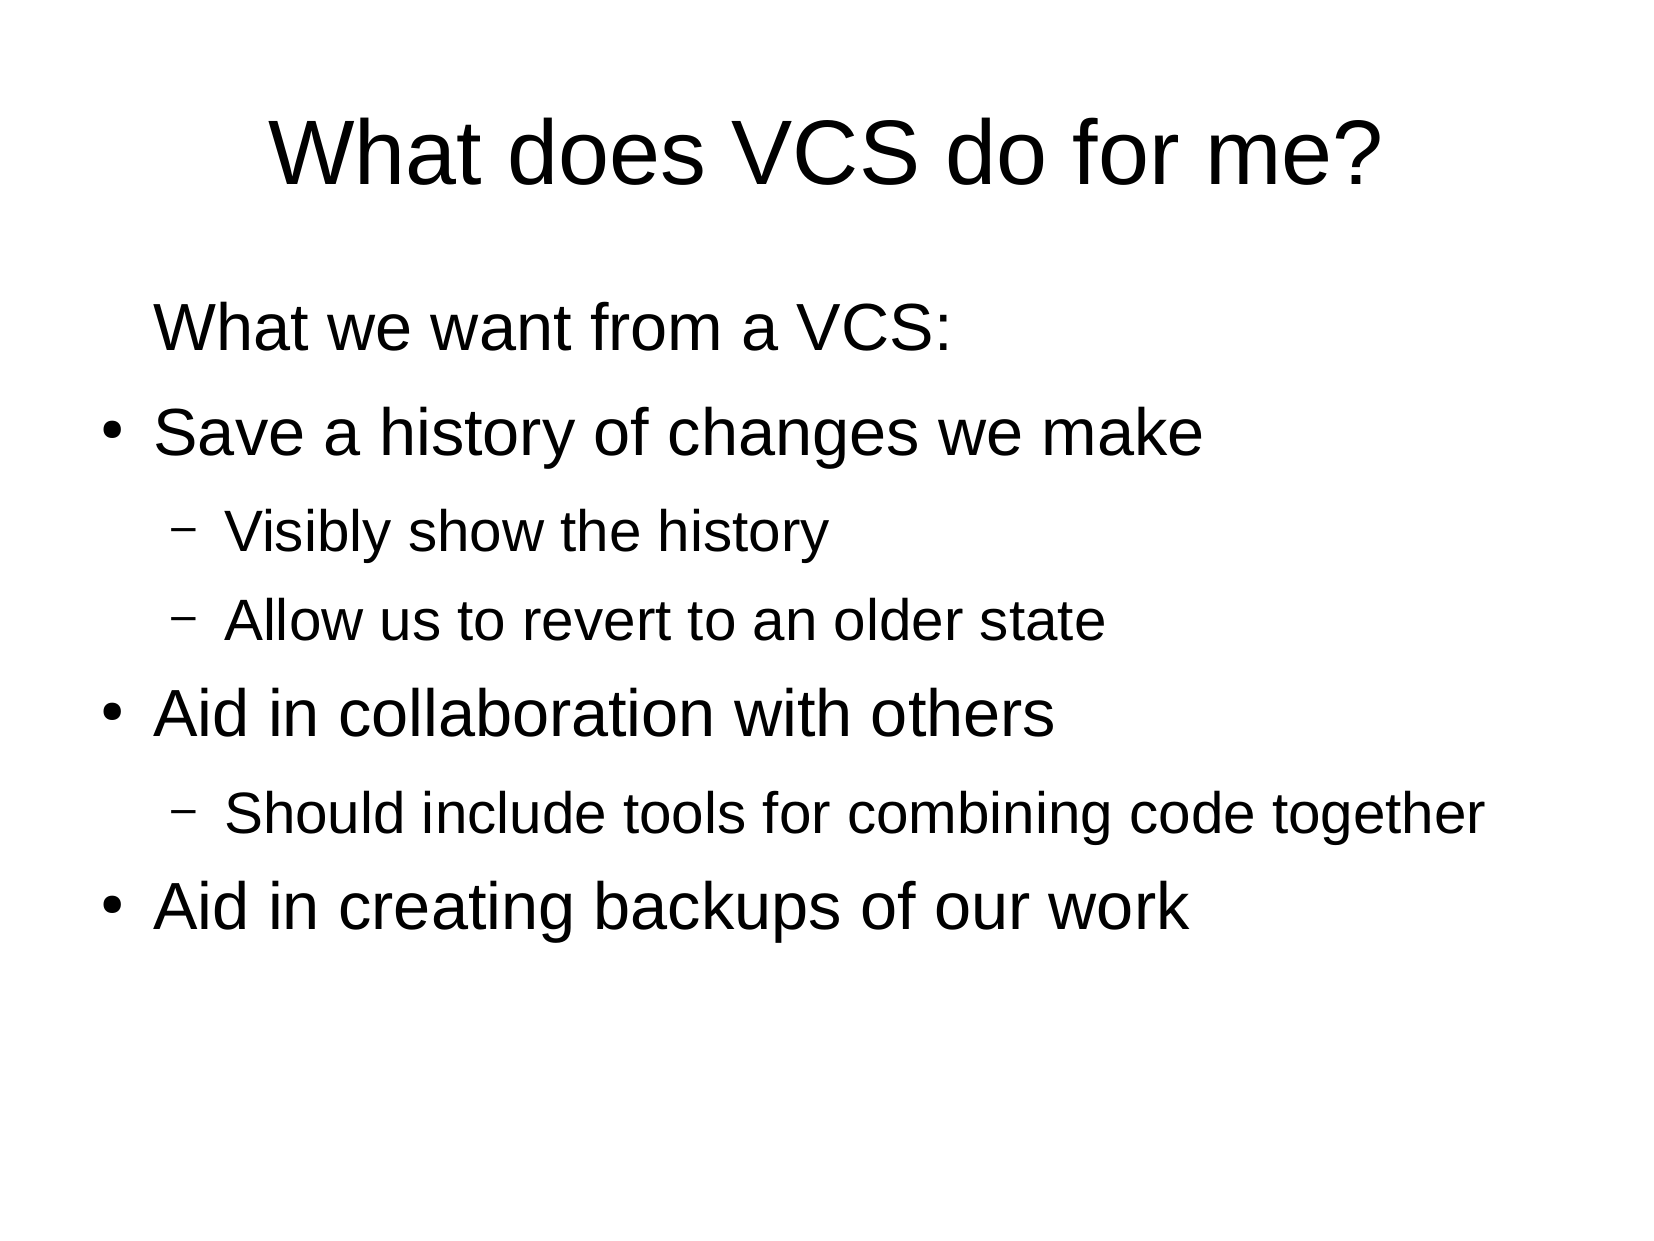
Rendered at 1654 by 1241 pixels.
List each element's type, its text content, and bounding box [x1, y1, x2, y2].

title What does VCS do for me? [82, 49, 1571, 257]
list What we want from a VCS: Save a history of changes we make Visibly show the history Allow us to revert to an older state Aid in collaboration with others Should include tools for combining code together Aid in creating backups of our work [82, 290, 1571, 1010]
